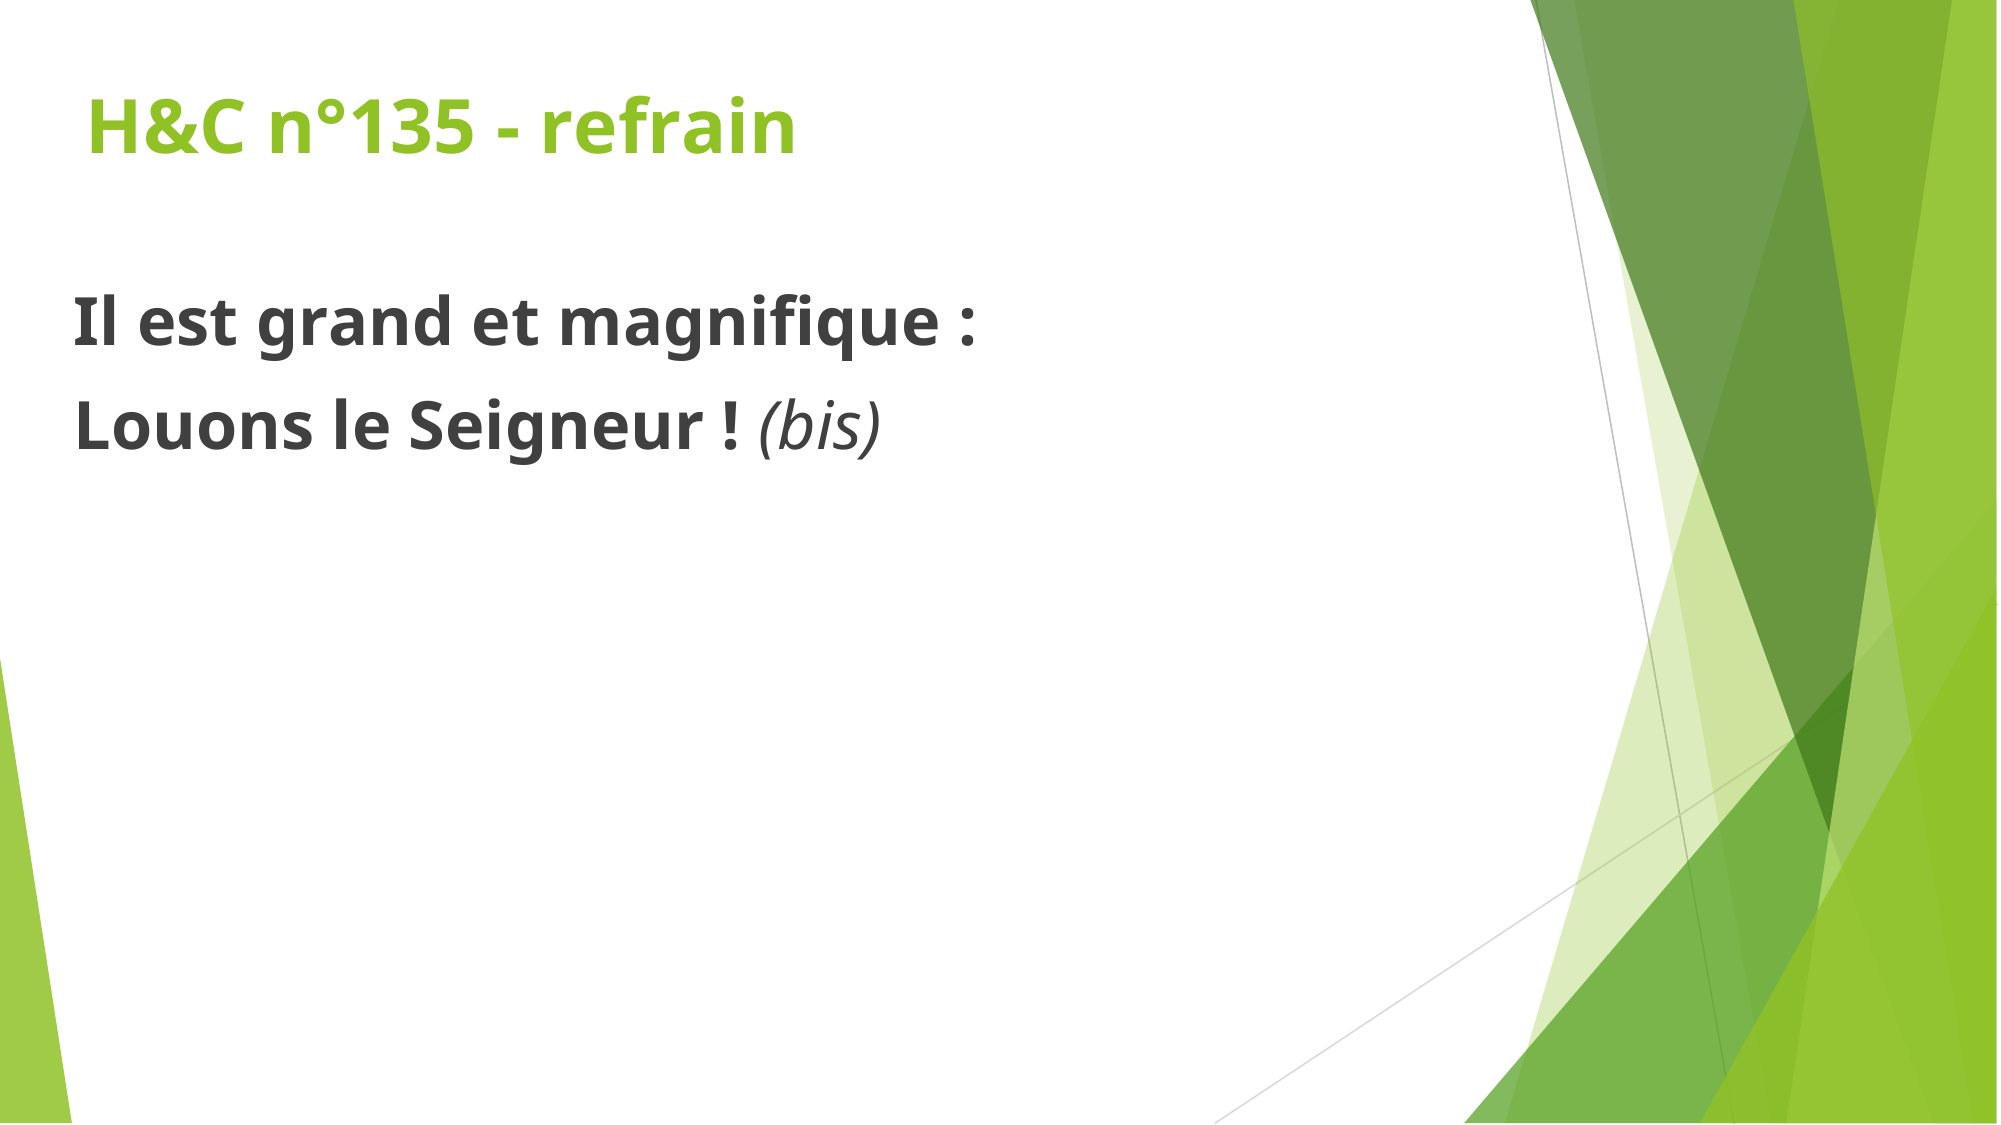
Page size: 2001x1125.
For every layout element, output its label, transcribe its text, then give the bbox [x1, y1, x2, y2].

text_box H&C n°135 - refrain [70, 70, 1522, 178]
text_box Il est grand et magnifique : Louons le Seigneur ! (bis) [58, 259, 2001, 1037]
